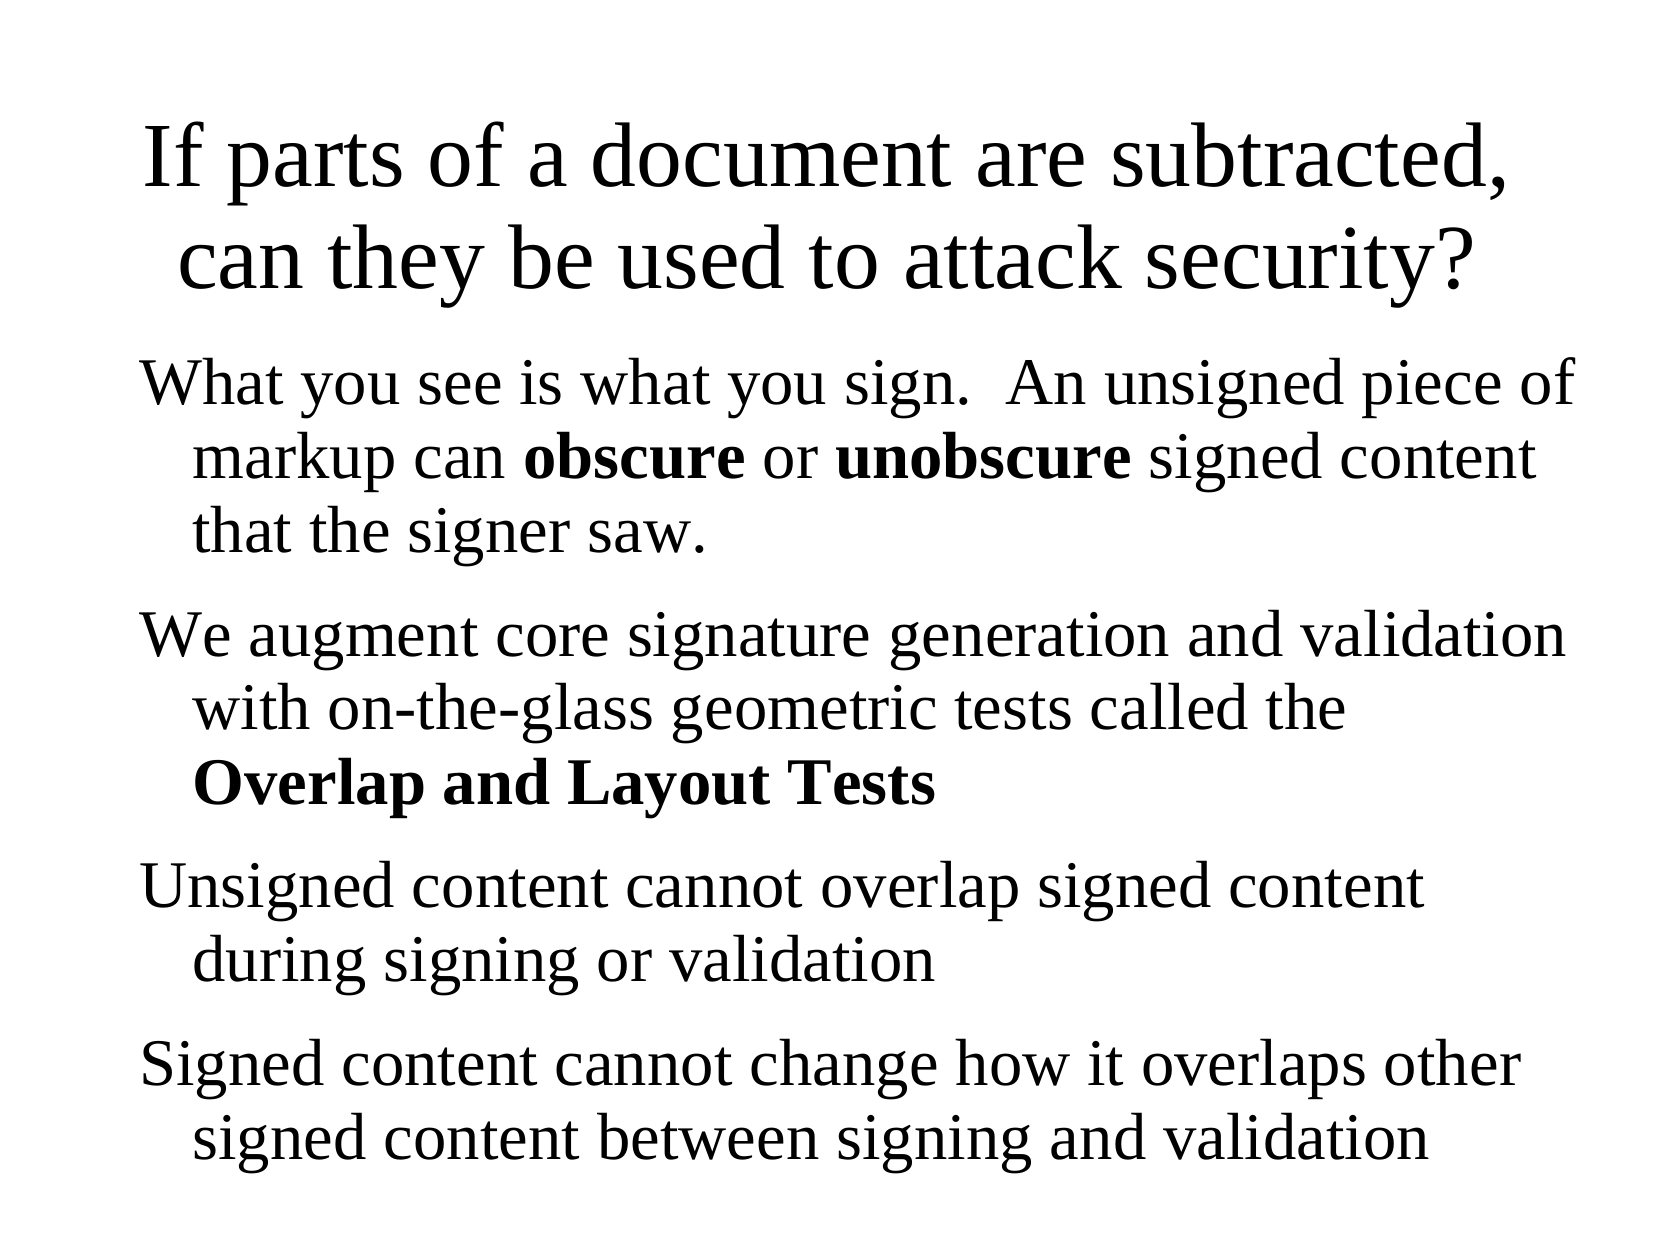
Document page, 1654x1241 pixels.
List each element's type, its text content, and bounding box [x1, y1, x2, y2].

list What you see is what you sign. An unsigned piece of markup can obscure or unobscure signed content that the signer saw. We augment core signature generation and validation with on-the-glass geometric tests called the Overlap and Layout Tests Unsigned content cannot overlap signed content during signing or validation Signed content cannot change how it overlaps other signed content between signing and validation [121, 344, 1587, 1203]
title If parts of a document are subtracted, can they be used to attack security? [121, 100, 1534, 312]
